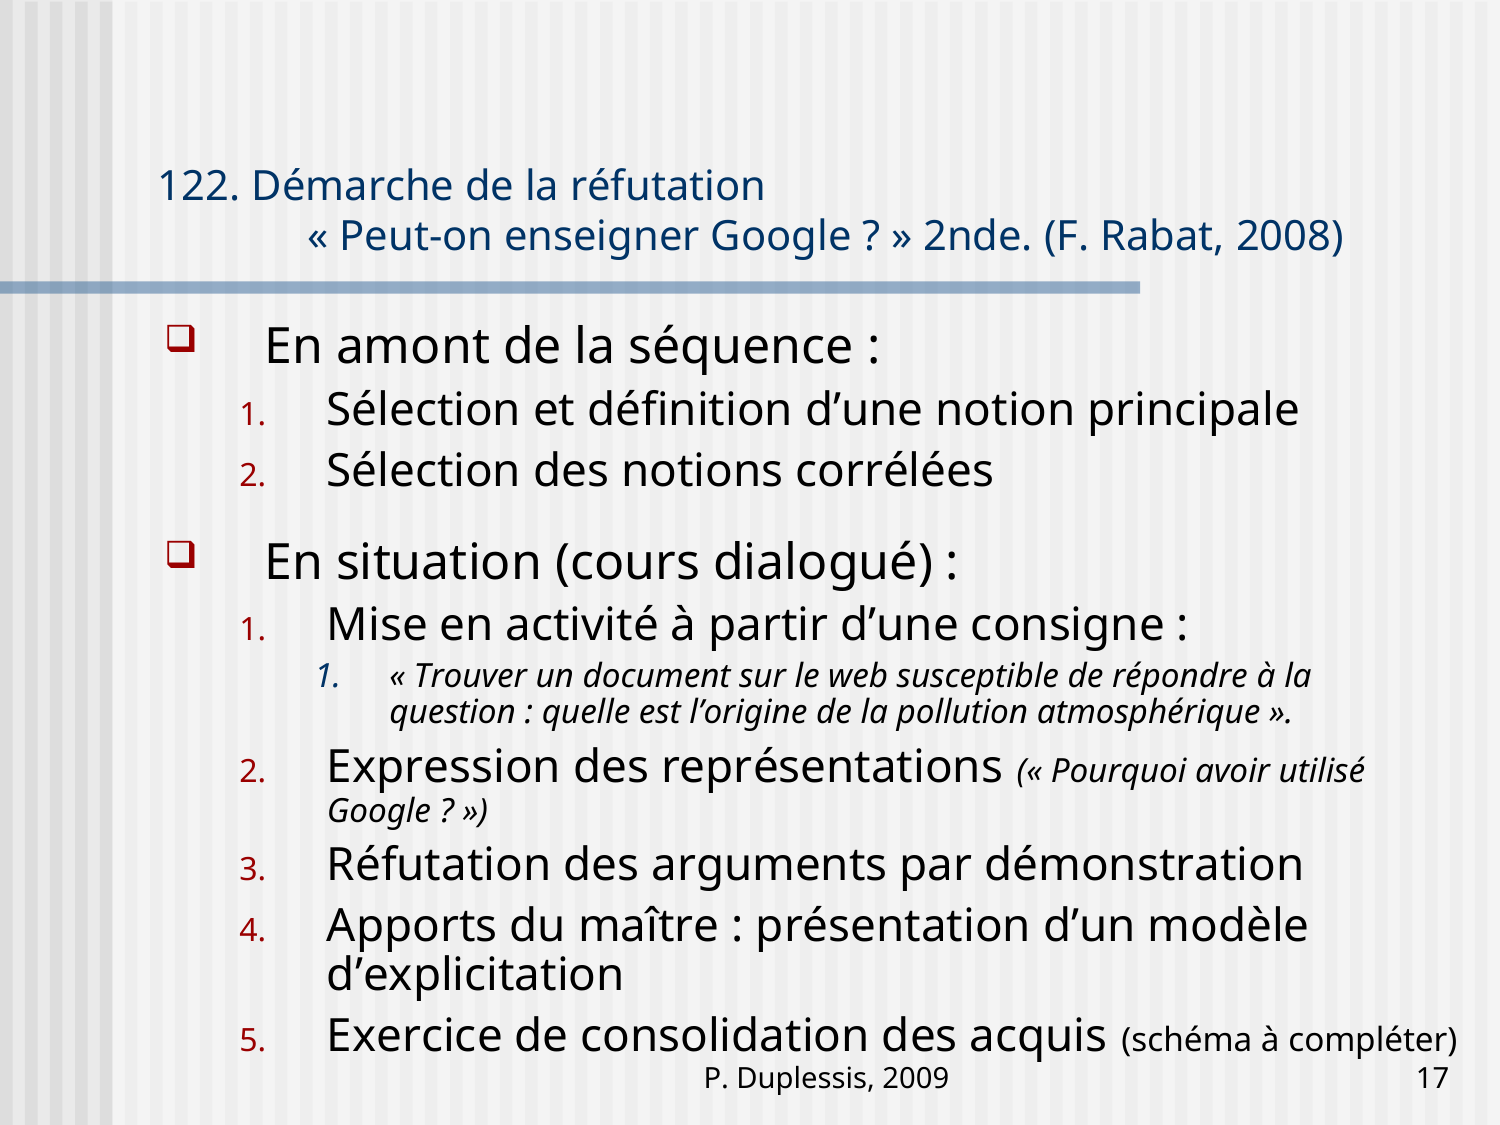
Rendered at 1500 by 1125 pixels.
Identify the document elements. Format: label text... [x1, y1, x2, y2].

list En amont de la séquence : Sélection et définition d’une notion principale Sélection des notions corrélées En situation (cours dialogué) : Mise en activité à partir d’une consigne : « Trouver un document sur le web susceptible de répondre à la question : quelle est l’origine de la pollution atmosphérique ». Expression des représentations (« Pourquoi avoir utilisé Google ? ») Réfutation des arguments par démonstration Apports du maître : présentation d’un modèle d’explicitation Exercice de consolidation des acquis (schéma à compléter) [149, 312, 1481, 1035]
title 122. Démarche de la réfutation « Peut-on enseigner Google ? » 2nde. (F. Rabat, 2008) [142, 150, 1482, 267]
